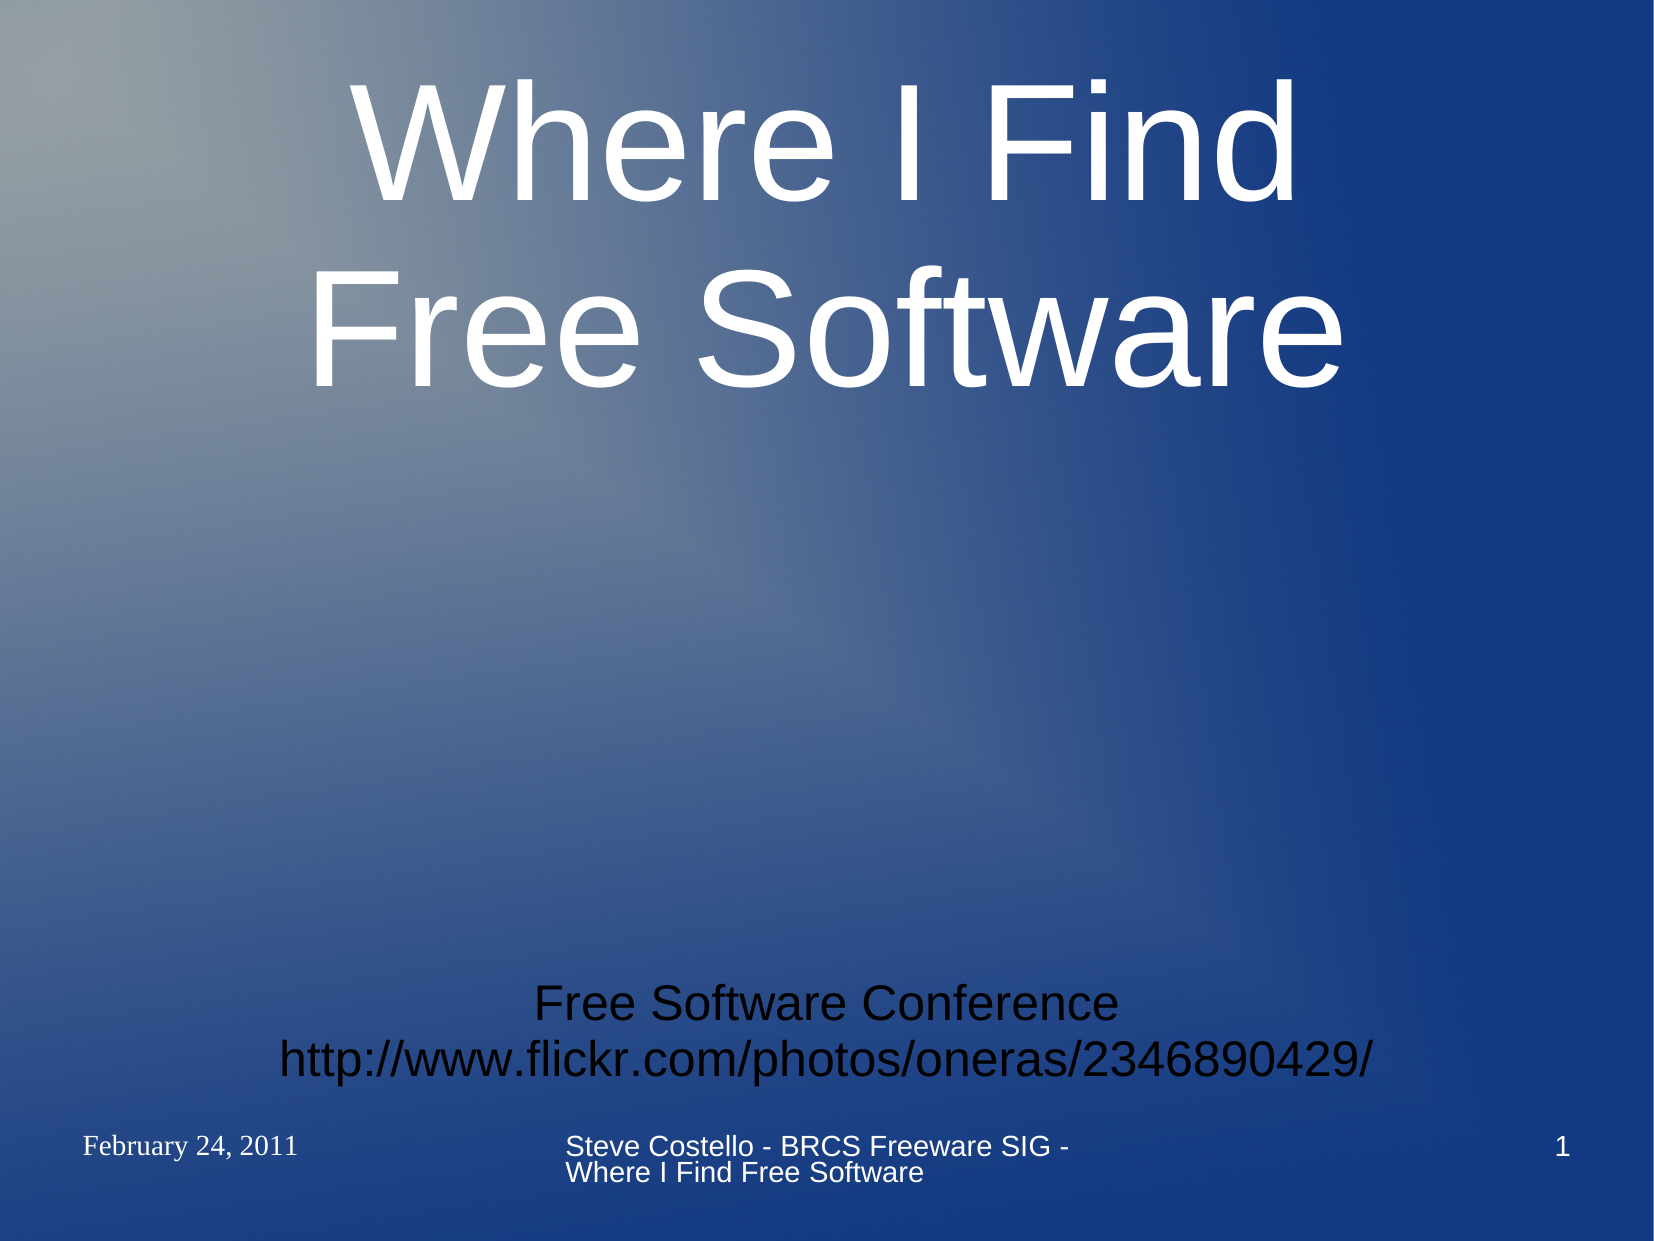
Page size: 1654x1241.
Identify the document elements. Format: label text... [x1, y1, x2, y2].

picture [0, 0, 1654, 1241]
text_box Free Software Conference http://www.flickr.com/photos/oneras/2346890429/ [279, 975, 1375, 1051]
title Where I Find Free Software [82, 49, 1571, 290]
subtitle [82, 290, 1571, 1109]
